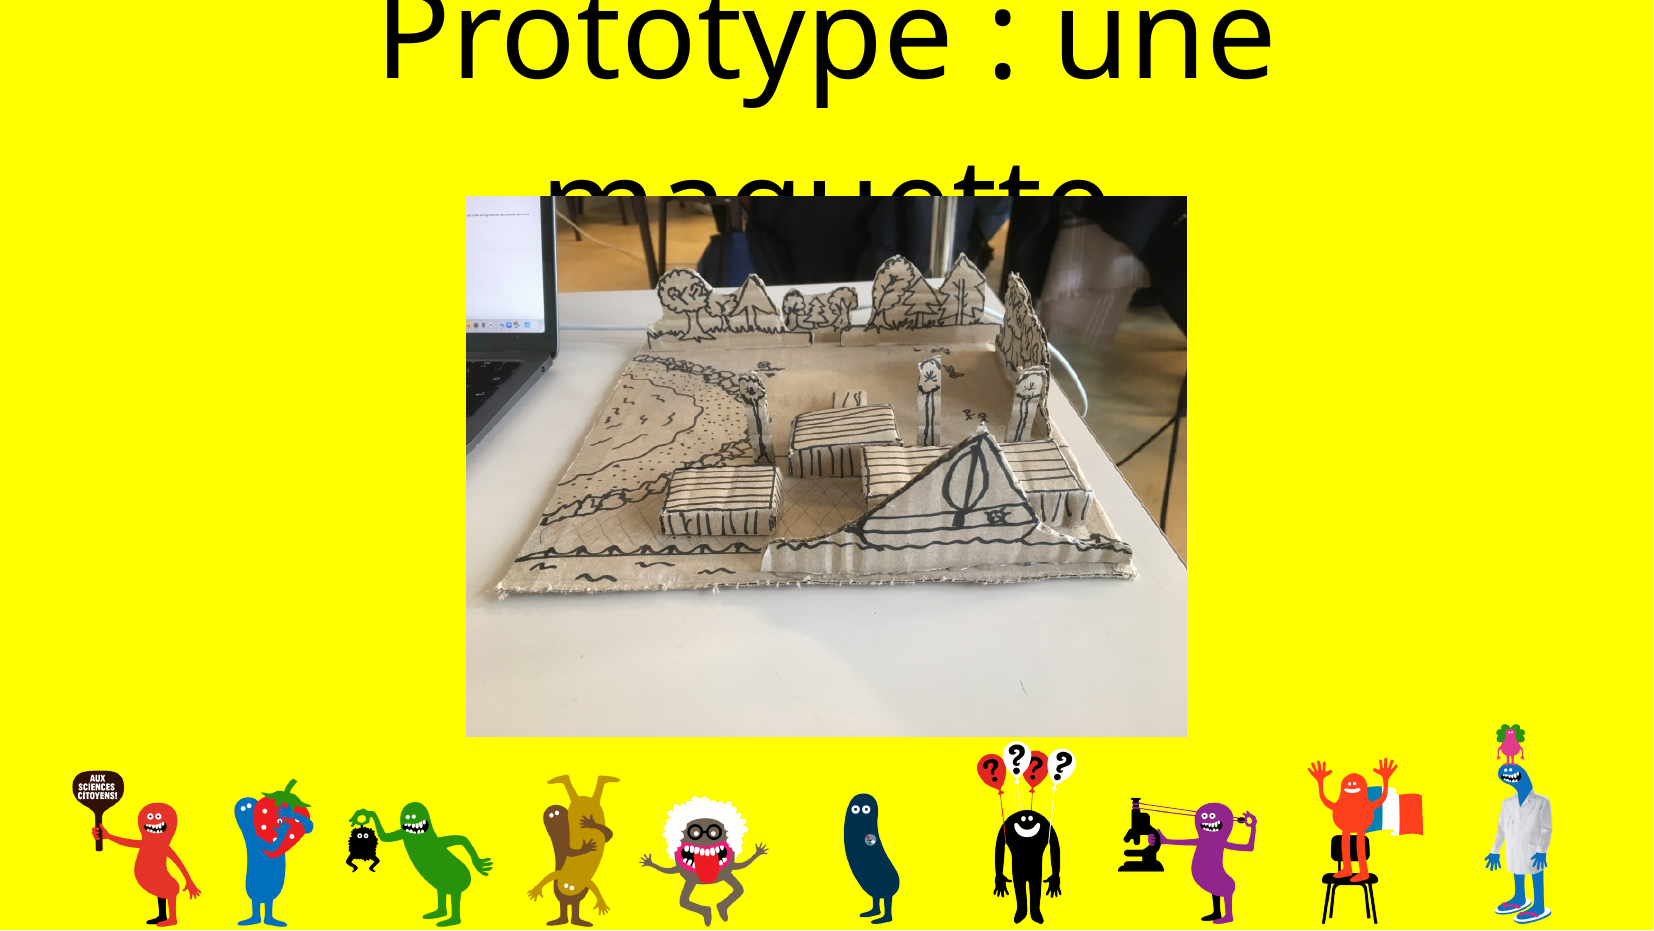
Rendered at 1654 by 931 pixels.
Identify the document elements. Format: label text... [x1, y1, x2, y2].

title Prototype : une maquette [82, 28, 1571, 201]
picture [466, 196, 1589, 931]
picture [64, 765, 778, 931]
